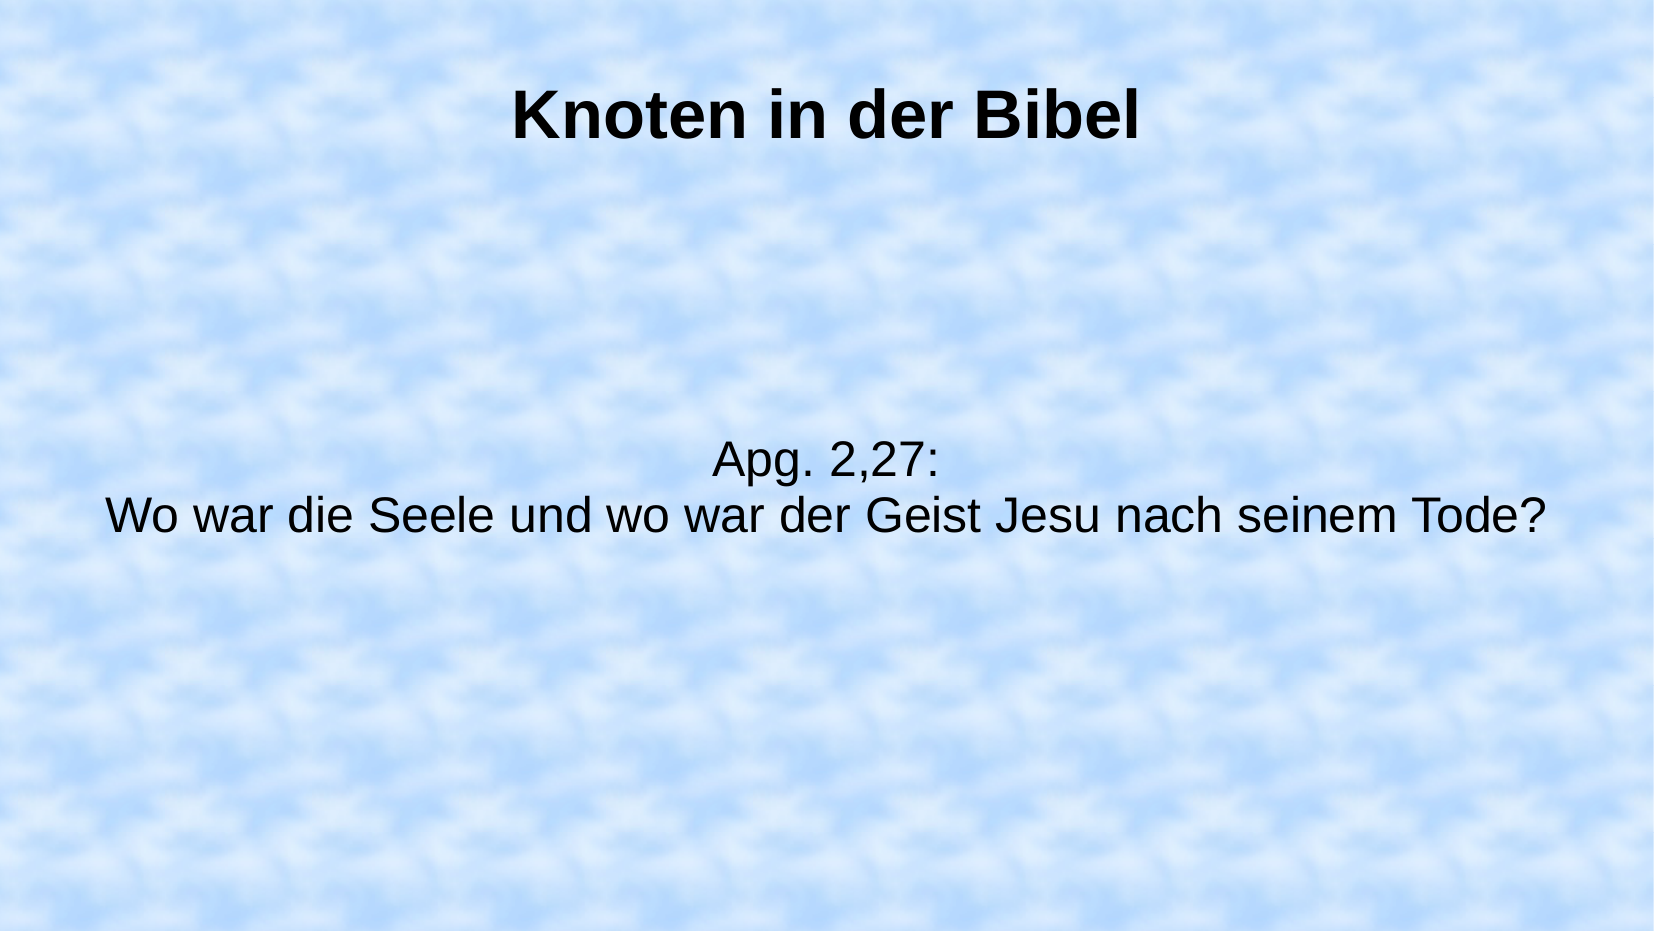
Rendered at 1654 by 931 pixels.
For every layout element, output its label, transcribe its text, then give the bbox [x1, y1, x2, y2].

title Knoten in der Bibel [82, 37, 1571, 193]
picture [0, 0, 1654, 931]
subtitle Apg. 2,27: Wo war die Seele und wo war der Geist Jesu nach seinem Tode? [82, 217, 1571, 758]
